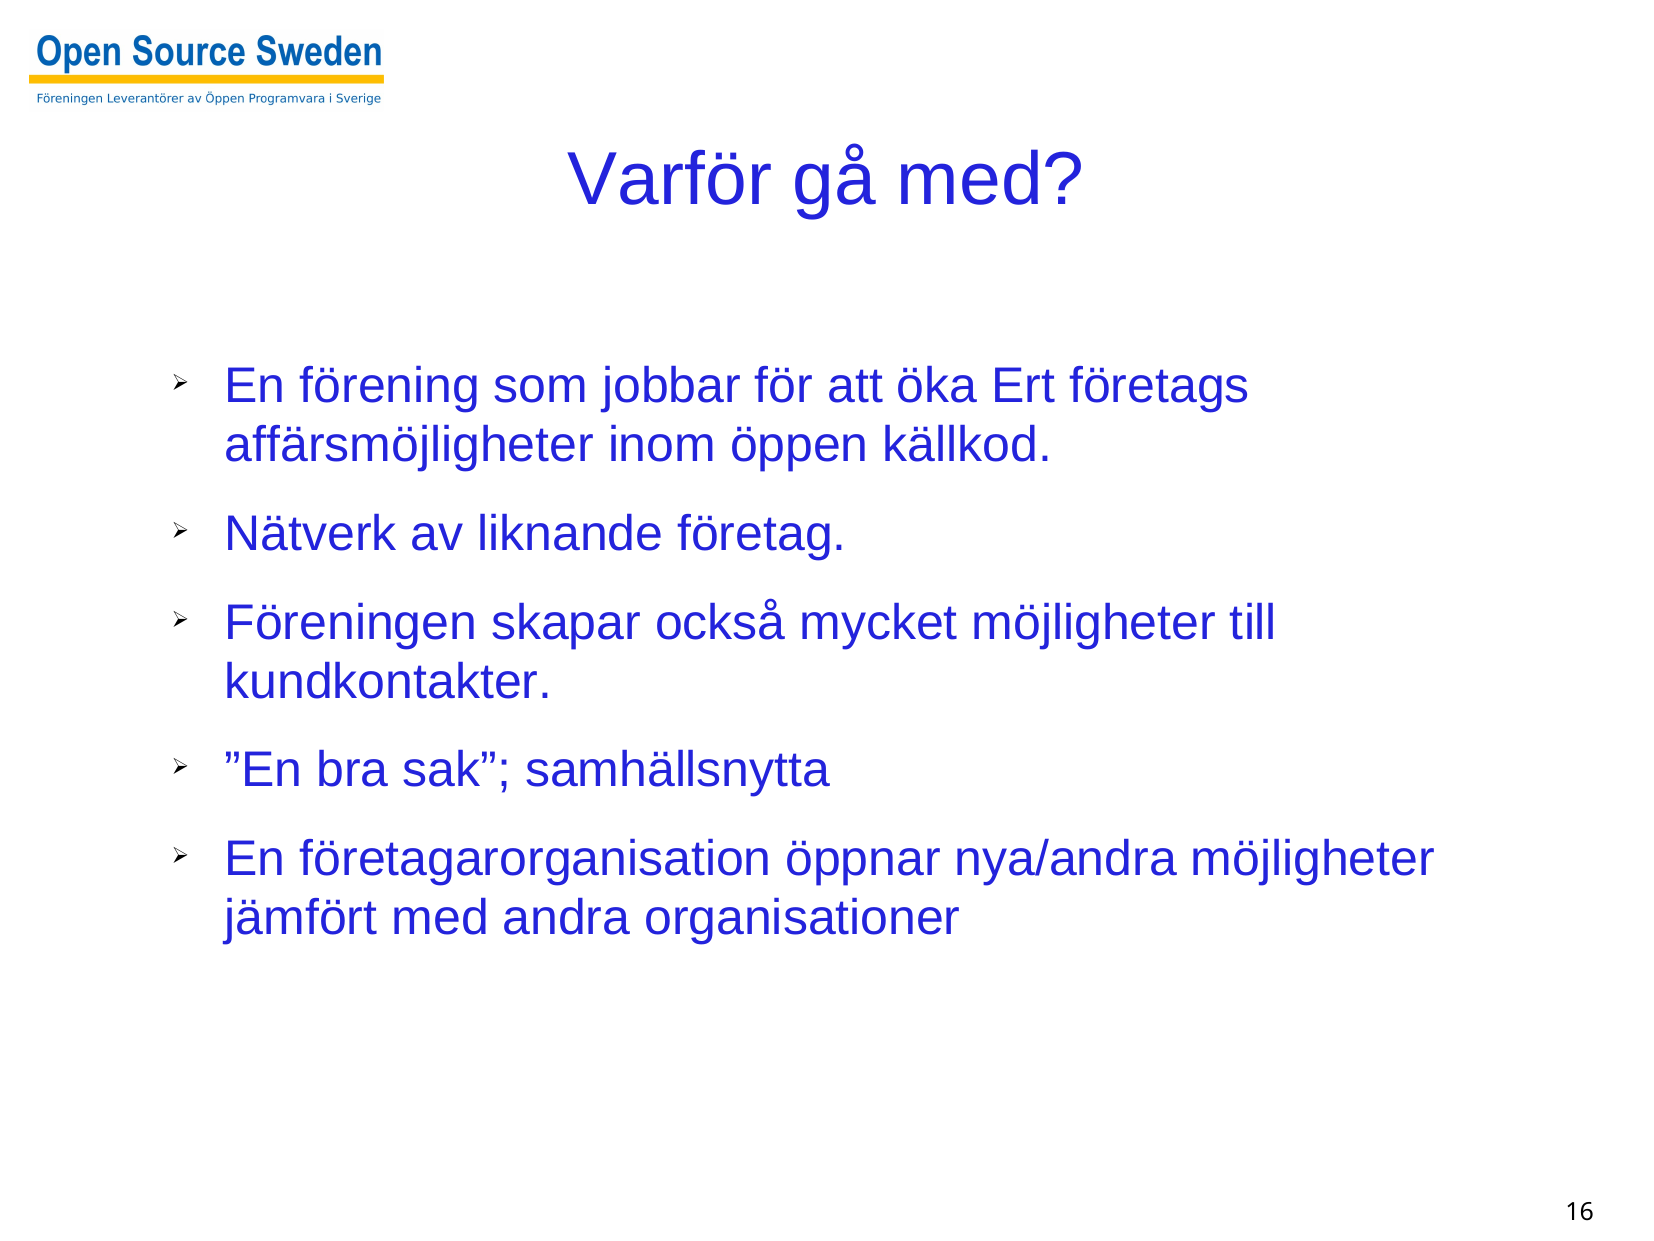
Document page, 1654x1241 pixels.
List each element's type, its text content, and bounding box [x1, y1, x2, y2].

picture [29, 29, 384, 112]
list En förening som jobbar för att öka Ert företags affärsmöjligheter inom öppen källkod. Nätverk av liknande företag. Föreningen skapar också mycket möjligheter till kundkontakter. ”En bra sak”; samhällsnytta En företagarorganisation öppnar nya/andra möjligheter jämfört med andra organisationer [154, 265, 1565, 1087]
title Varför gå med? [82, 114, 1571, 243]
